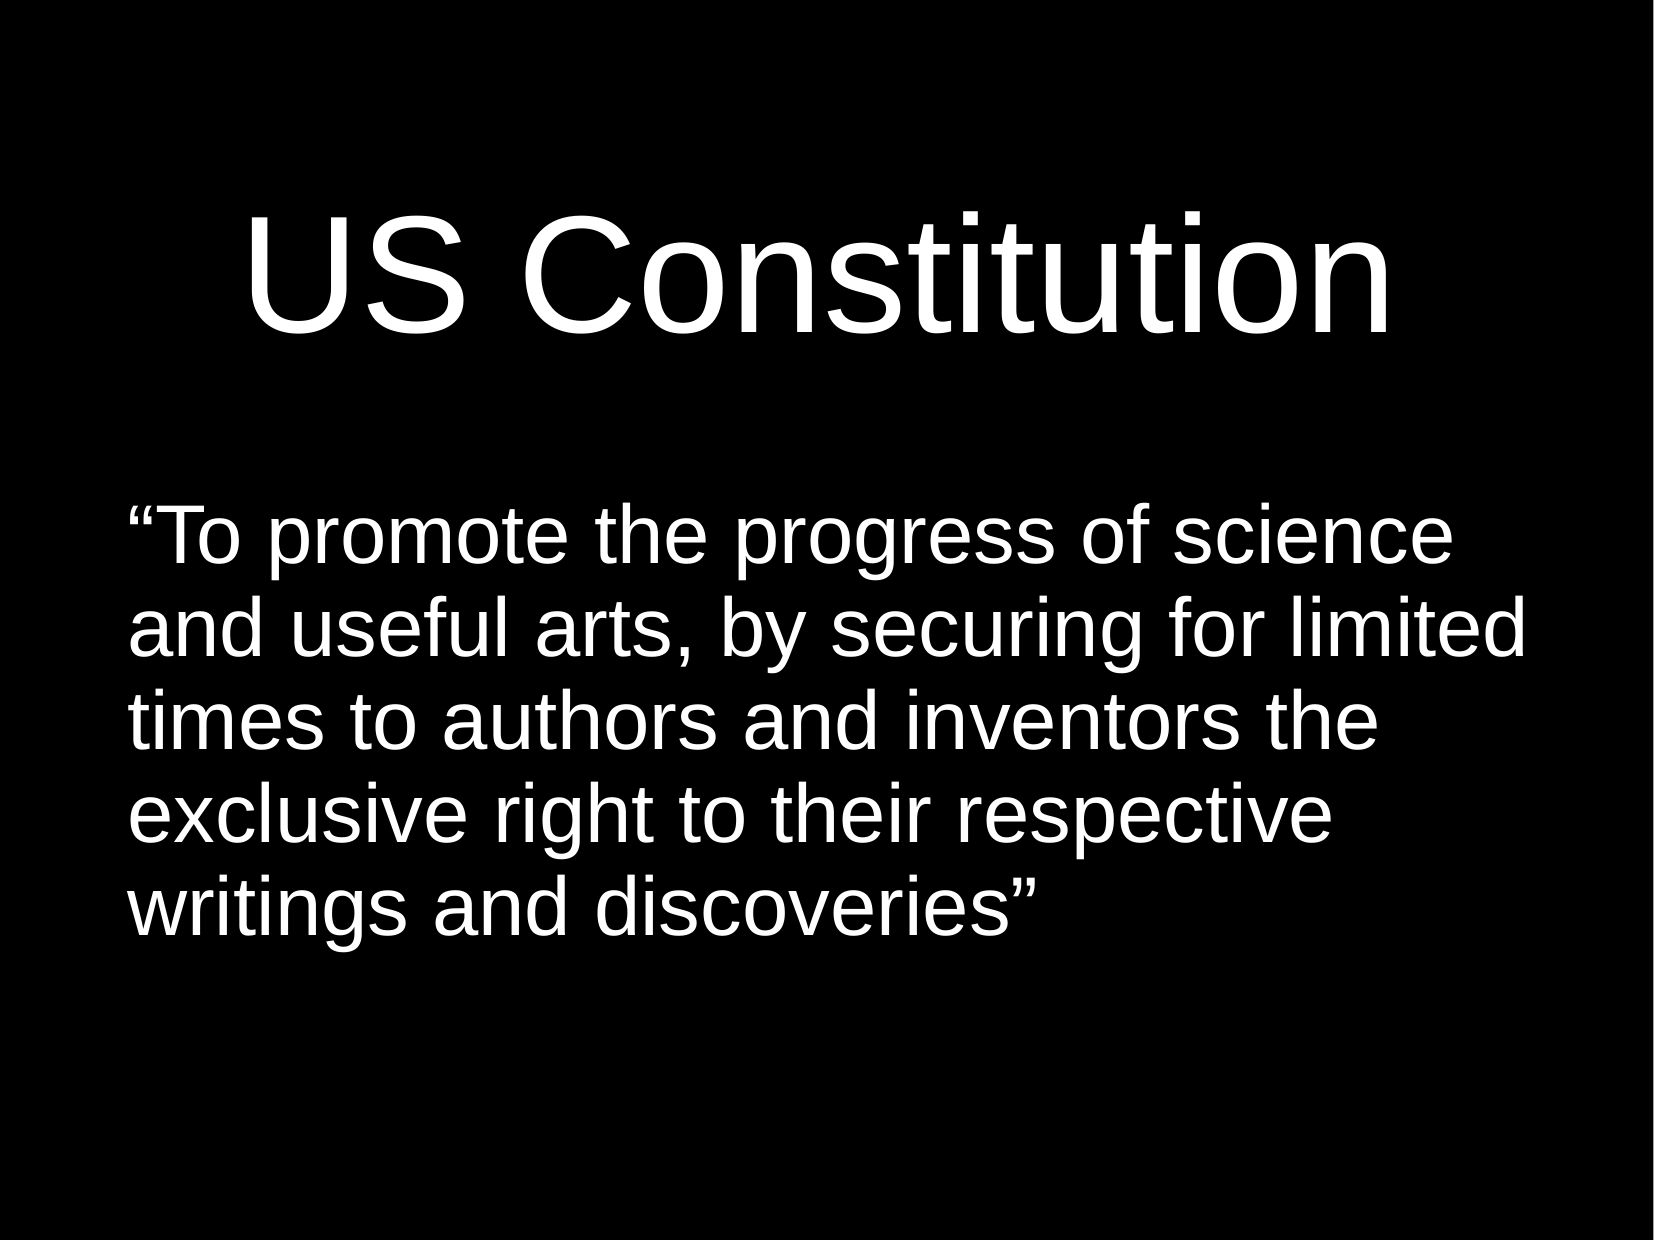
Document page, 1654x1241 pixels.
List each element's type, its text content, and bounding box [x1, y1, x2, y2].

text_box US Constitution [225, 173, 1414, 375]
text_box “To promote the progress of science and useful arts, by securing for limited times to authors and inventors the exclusive right to their respective writings and discoveries” [112, 480, 1576, 961]
